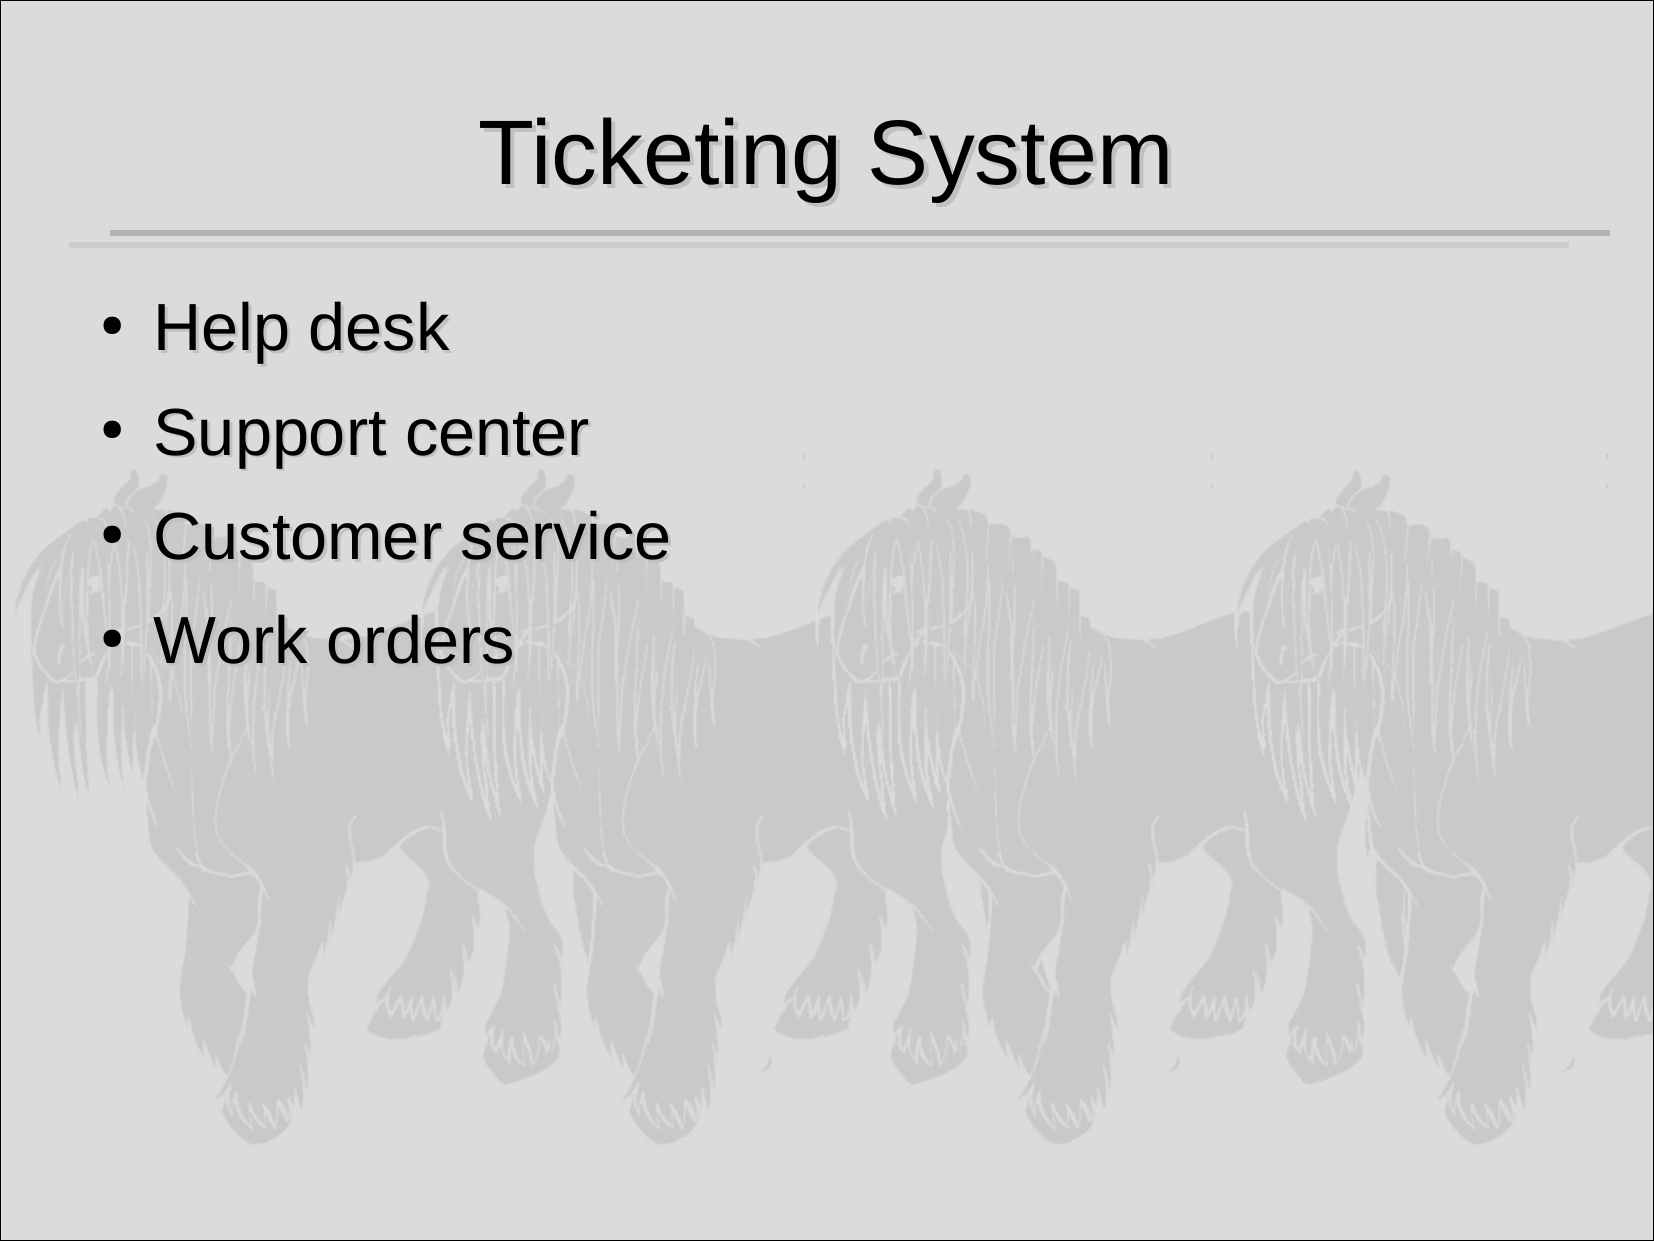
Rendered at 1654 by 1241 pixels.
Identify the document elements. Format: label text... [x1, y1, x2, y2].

list Help desk Support center Customer service Work orders [82, 290, 1571, 1094]
title Ticketing System [82, 56, 1571, 250]
